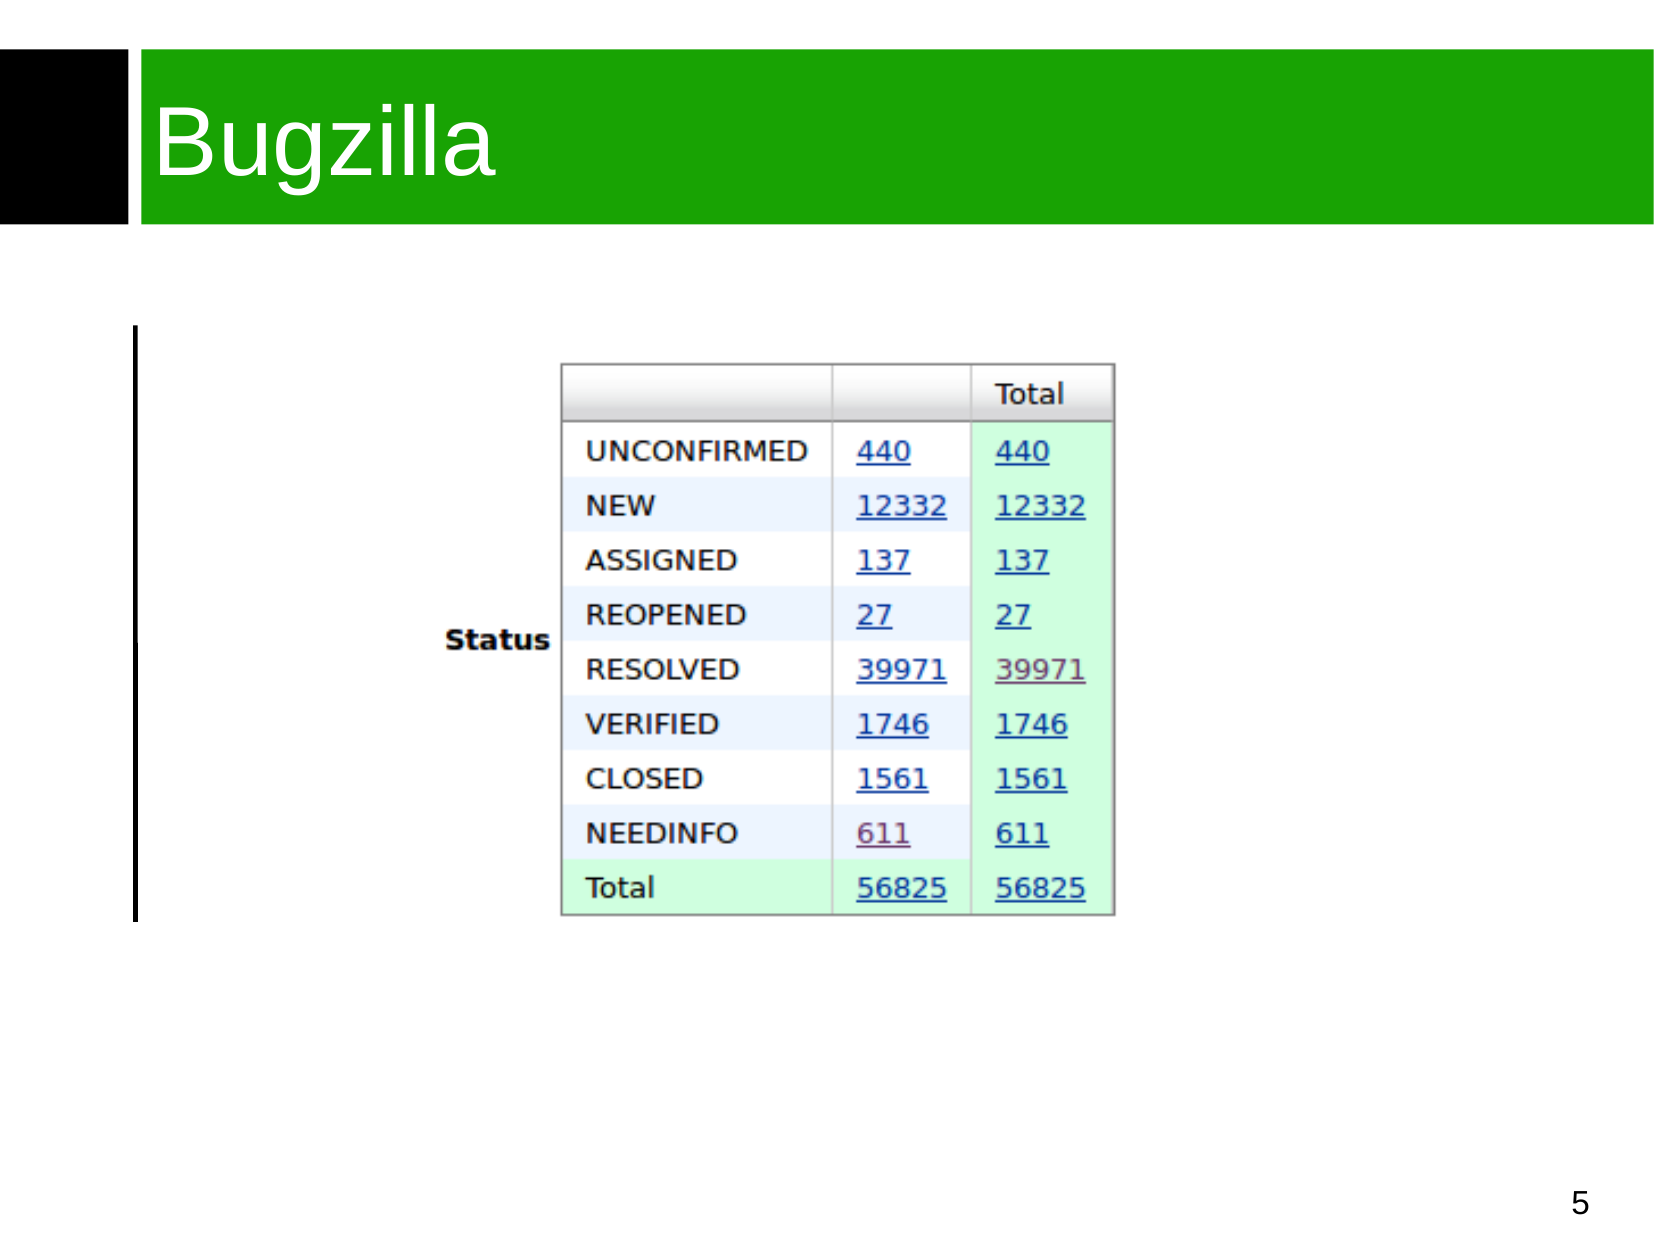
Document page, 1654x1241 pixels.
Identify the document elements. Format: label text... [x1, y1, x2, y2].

title Bugzilla [152, 72, 1654, 211]
picture [354, 341, 1230, 969]
